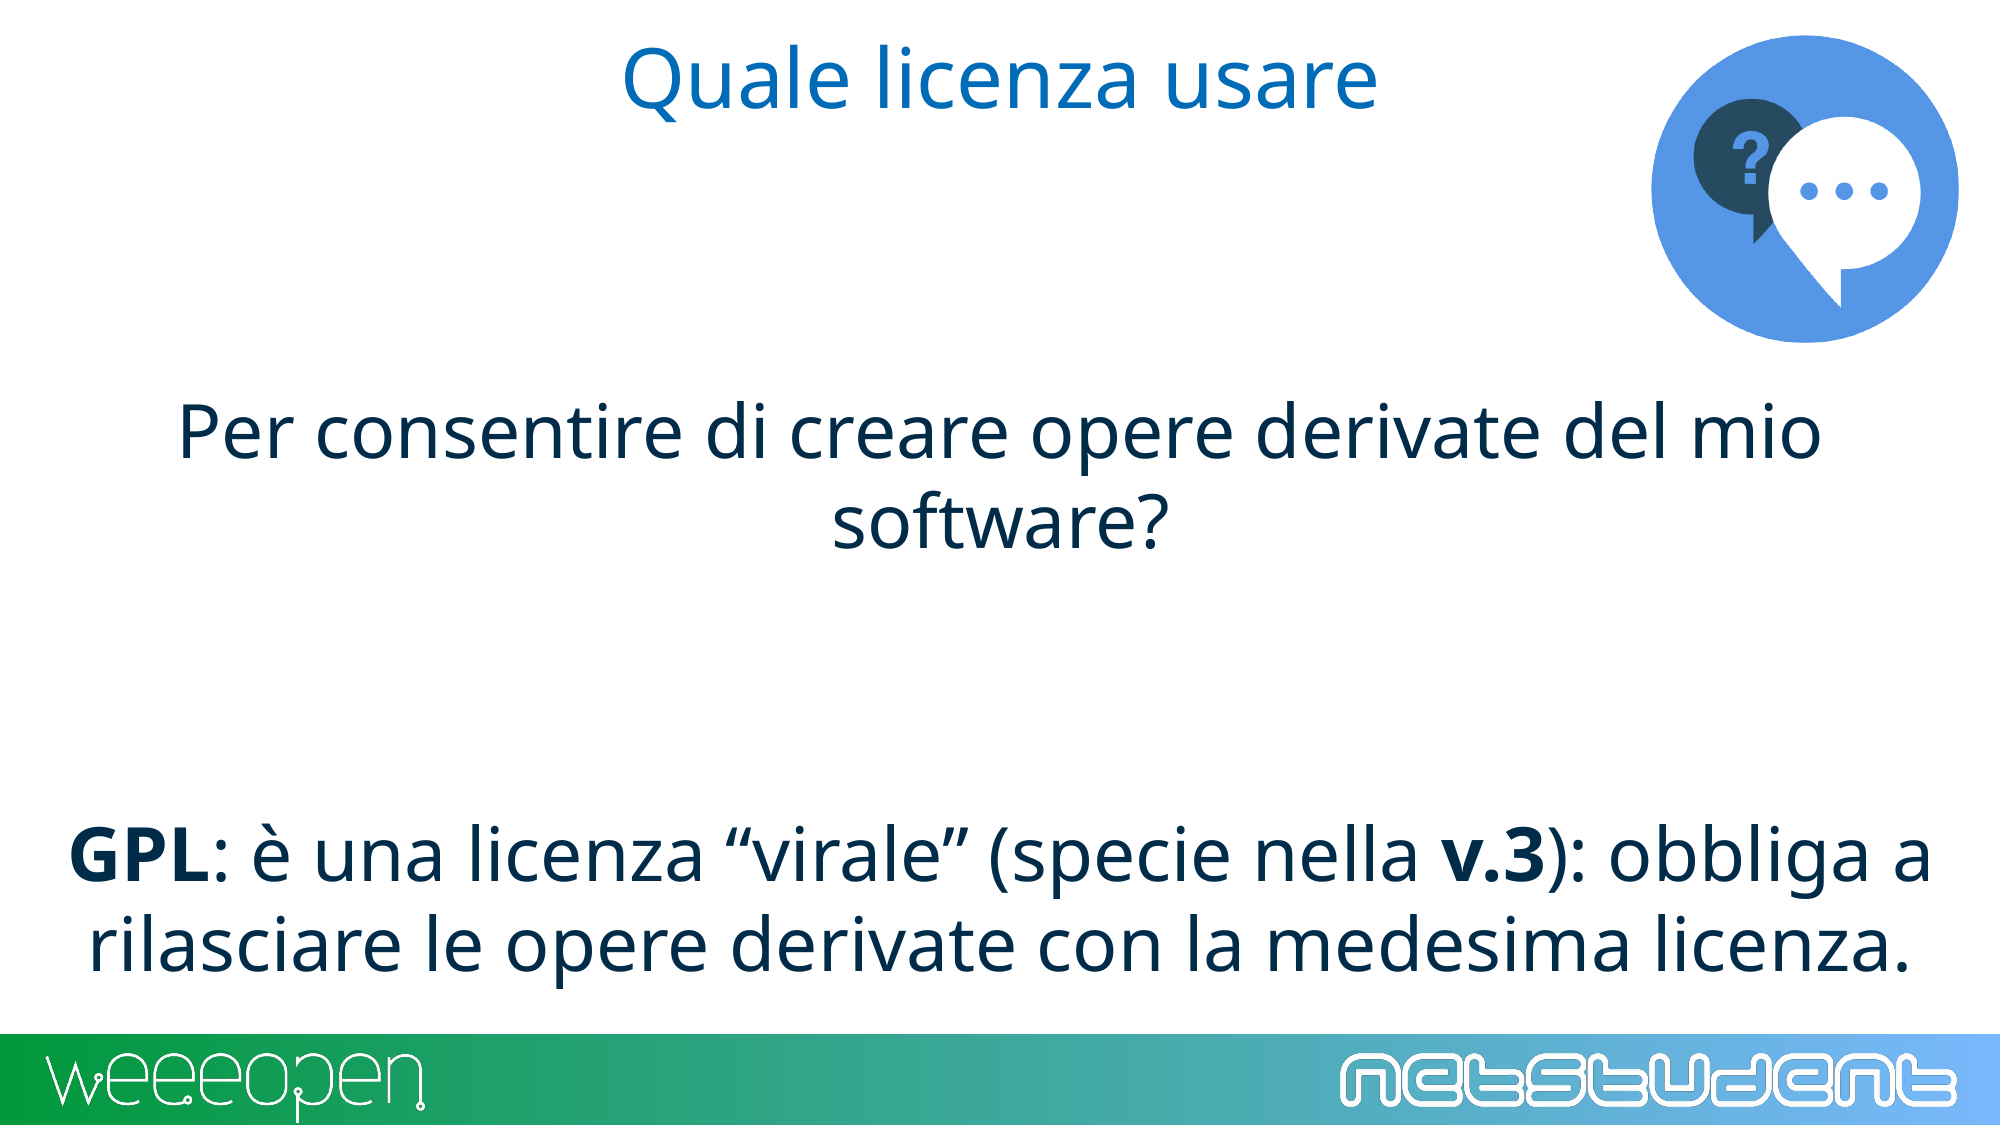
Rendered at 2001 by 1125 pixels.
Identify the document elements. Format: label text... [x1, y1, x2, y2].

picture [45, 1053, 425, 1123]
picture [1651, 35, 1959, 343]
text_box Per consentire di creare opere derivate del mio software? GPL: è una licenza “virale” (specie nella v.3): obbliga a rilasciare le opere derivate con la medesima licenza. [43, 265, 1959, 981]
text_box Quale licenza usare [43, 29, 1959, 247]
picture [1340, 1053, 1957, 1107]
